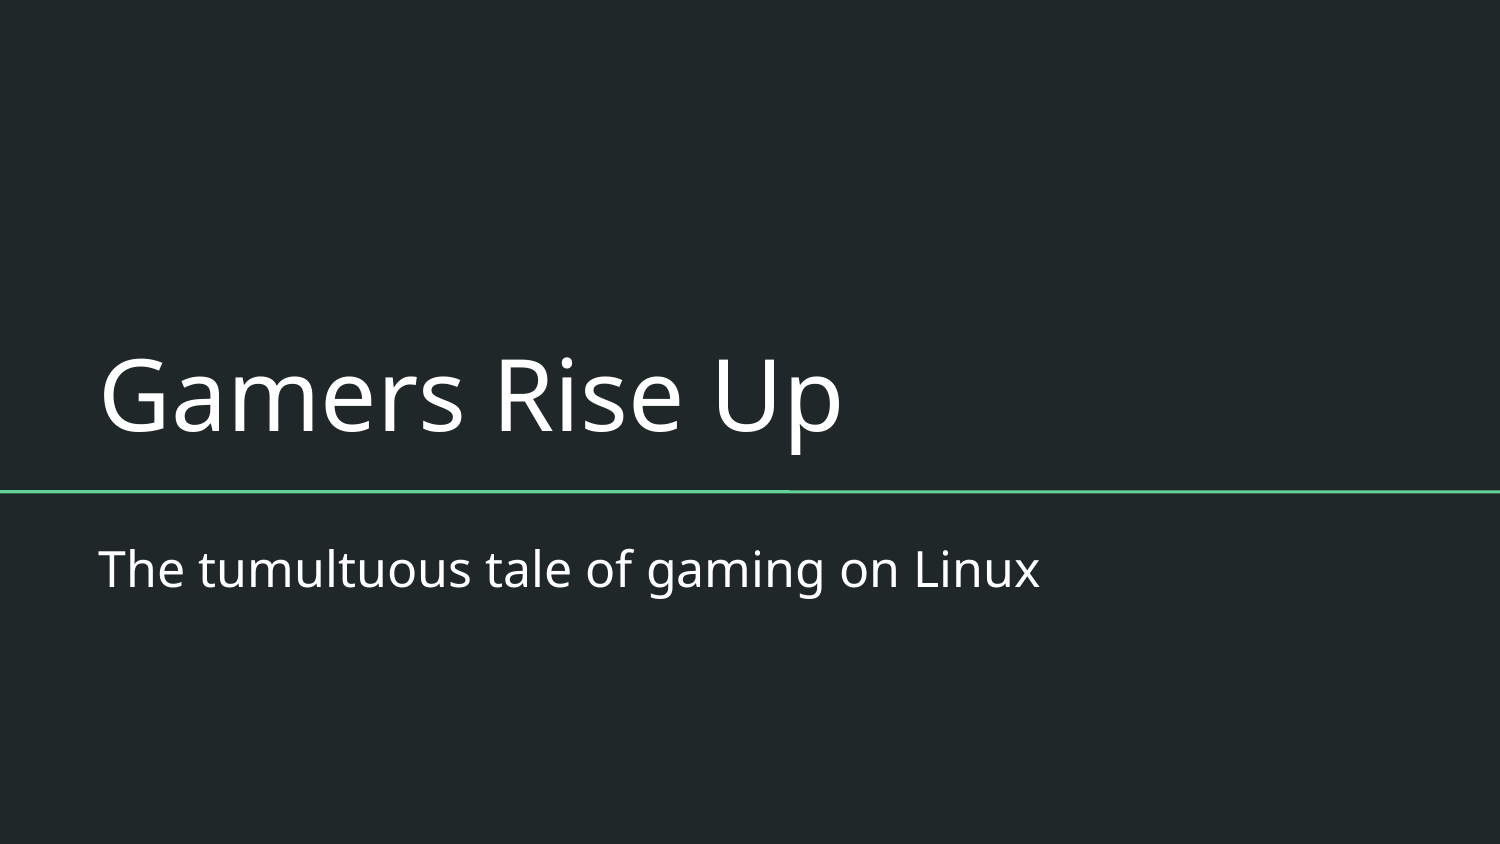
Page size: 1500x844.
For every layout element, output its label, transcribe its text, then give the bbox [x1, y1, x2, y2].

title Gamers Rise Up [83, 206, 1417, 467]
subtitle The tumultuous tale of gaming on Linux [83, 522, 1417, 626]
